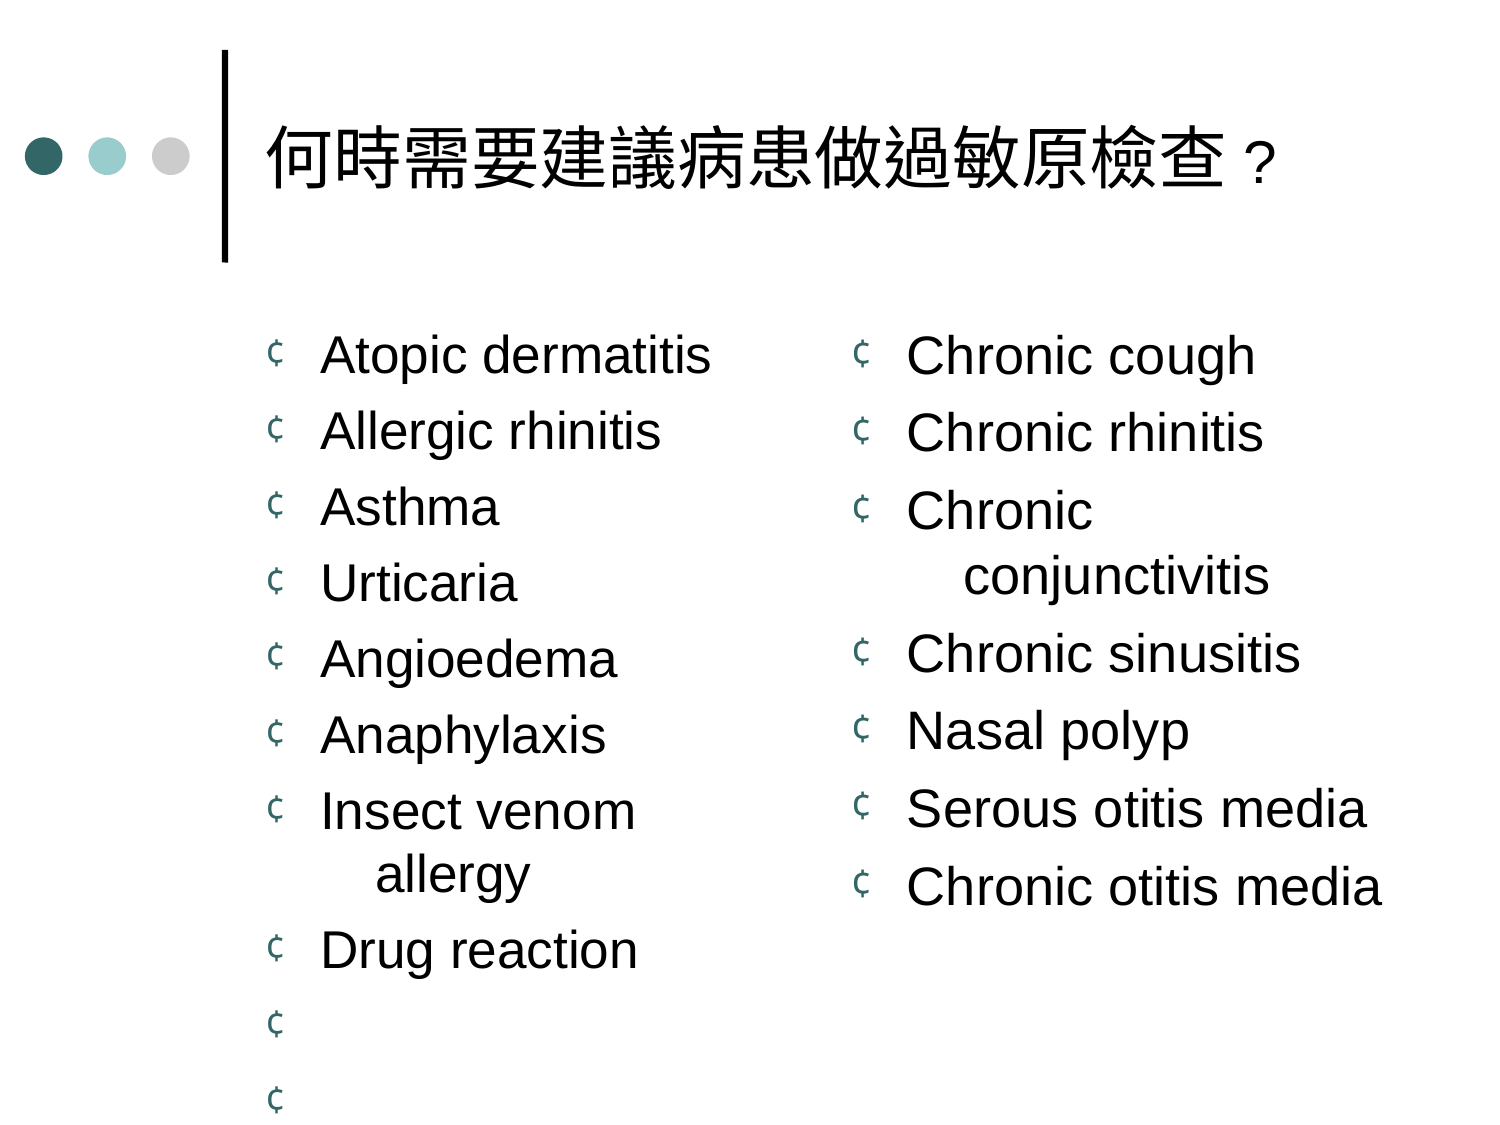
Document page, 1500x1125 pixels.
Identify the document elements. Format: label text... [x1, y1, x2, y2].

title 何時需要建議病患做過敏原檢查? [249, 31, 1400, 282]
list Chronic cough Chronic rhinitis Chronic conjunctivitis Chronic sinusitis Nasal polyp Serous otitis media Chronic otitis media [835, 312, 1401, 988]
list Atopic dermatitis Allergic rhinitis Asthma Urticaria Angioedema Anaphylaxis Insect venom allergy Drug reaction [249, 312, 815, 988]
